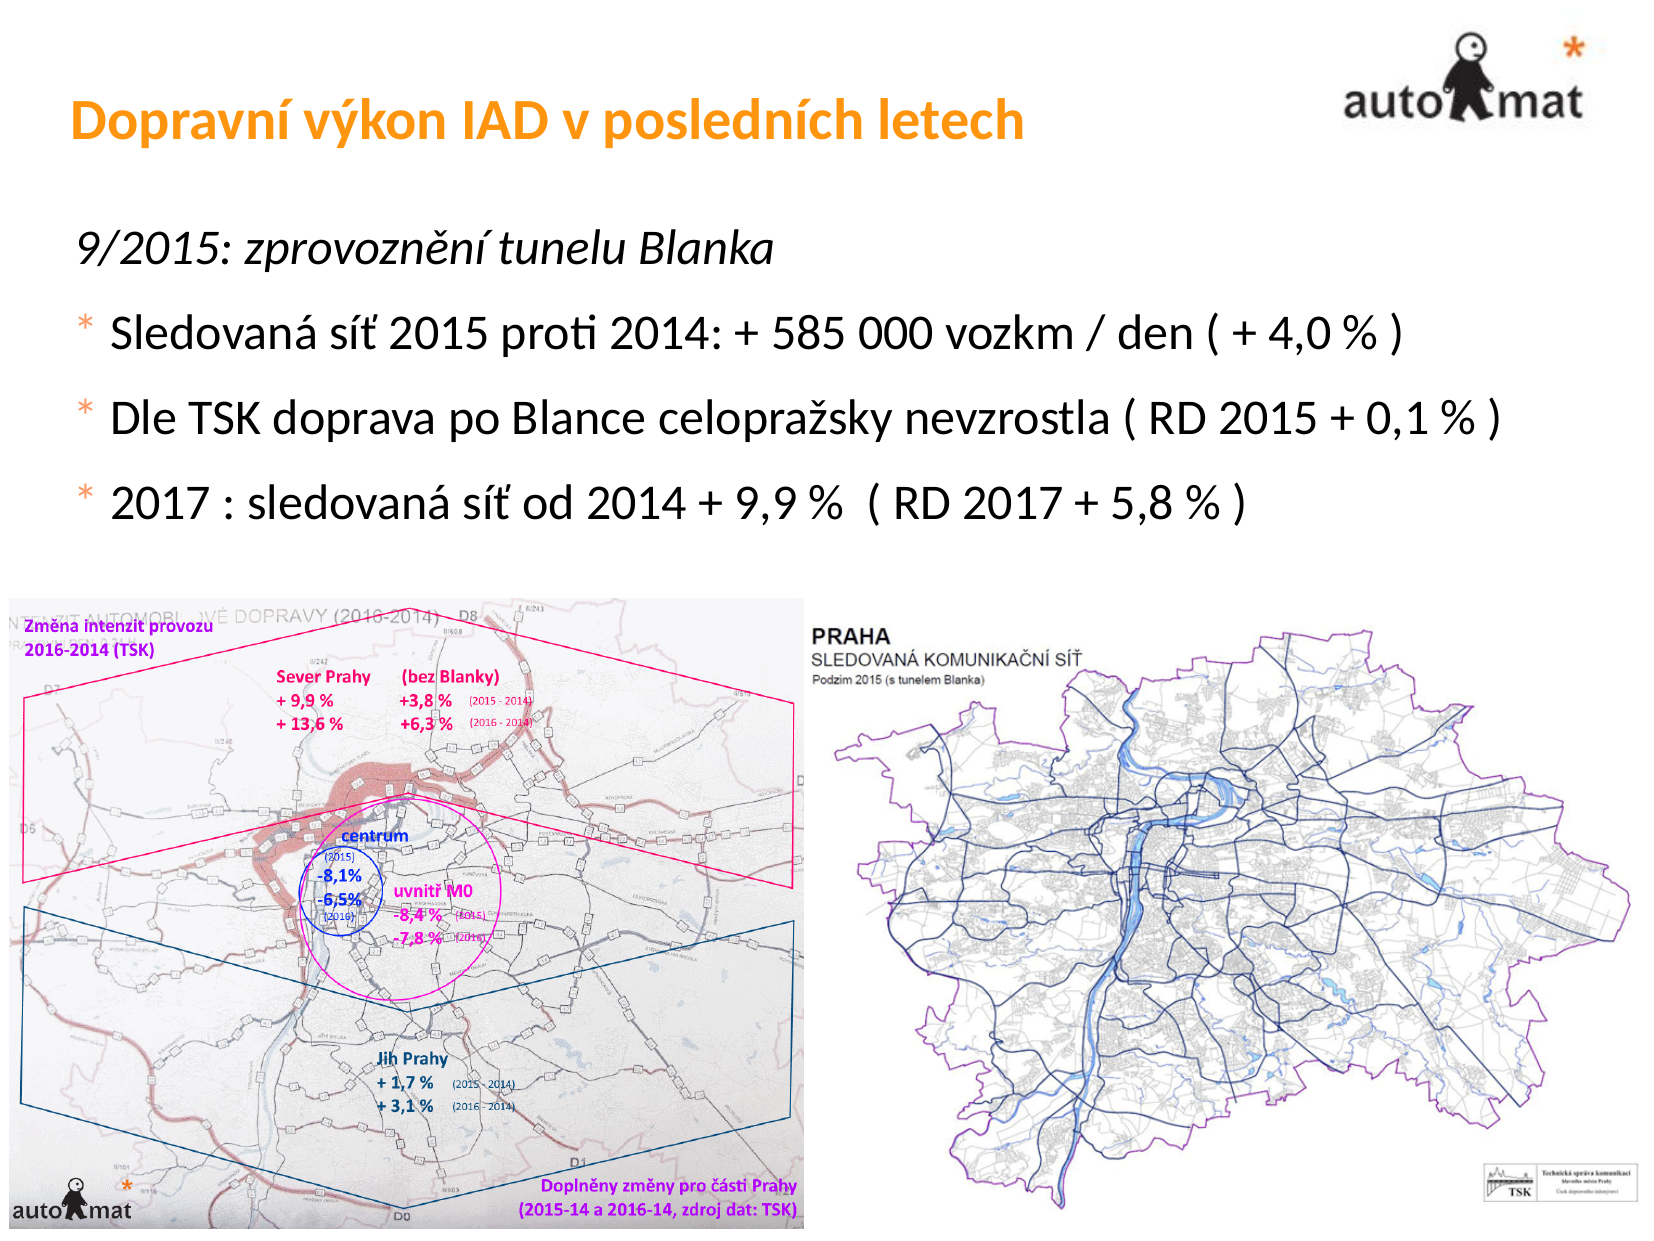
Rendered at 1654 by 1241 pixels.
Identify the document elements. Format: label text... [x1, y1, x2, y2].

picture [809, 625, 1642, 1215]
picture [9, 598, 804, 1229]
text_box Dopravní výkon IAD v posledních letech [70, 82, 1536, 206]
picture [1300, 0, 1636, 151]
text_box 9/2015: zprovoznění tunelu Blanka * Sledovaná síť 2015 proti 2014: + 585 000 vozkm / den ( + 4,0 % ) * Dle TSK doprava po Blance celopražsky nevzrostla ( RD 2015 + 0,1 % ) * 2017 : sledovaná síť od 2014 + 9,9 % ( RD 2017 + 5,8 % ) [59, 206, 1571, 1181]
